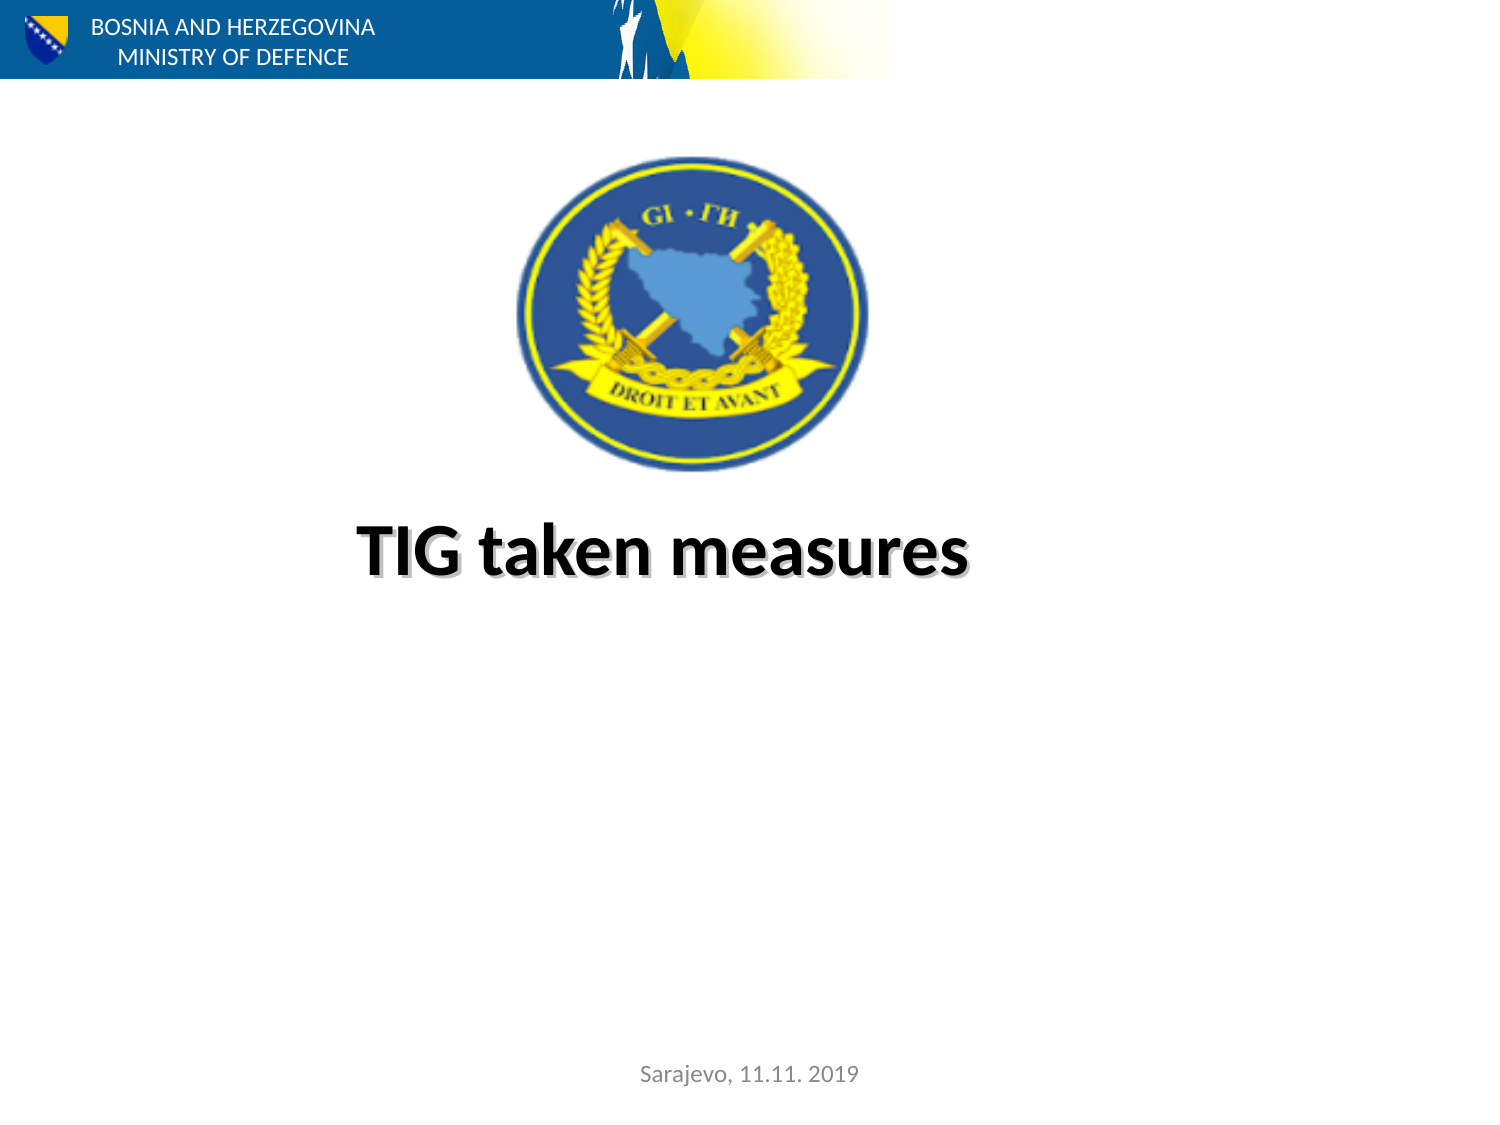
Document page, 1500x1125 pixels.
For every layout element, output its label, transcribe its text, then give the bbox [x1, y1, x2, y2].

title TIG taken measures [0, 515, 1339, 575]
text_box Sarajevo, 11.11. 2019 [512, 1042, 988, 1103]
picture [0, 0, 1500, 79]
picture [498, 140, 891, 481]
